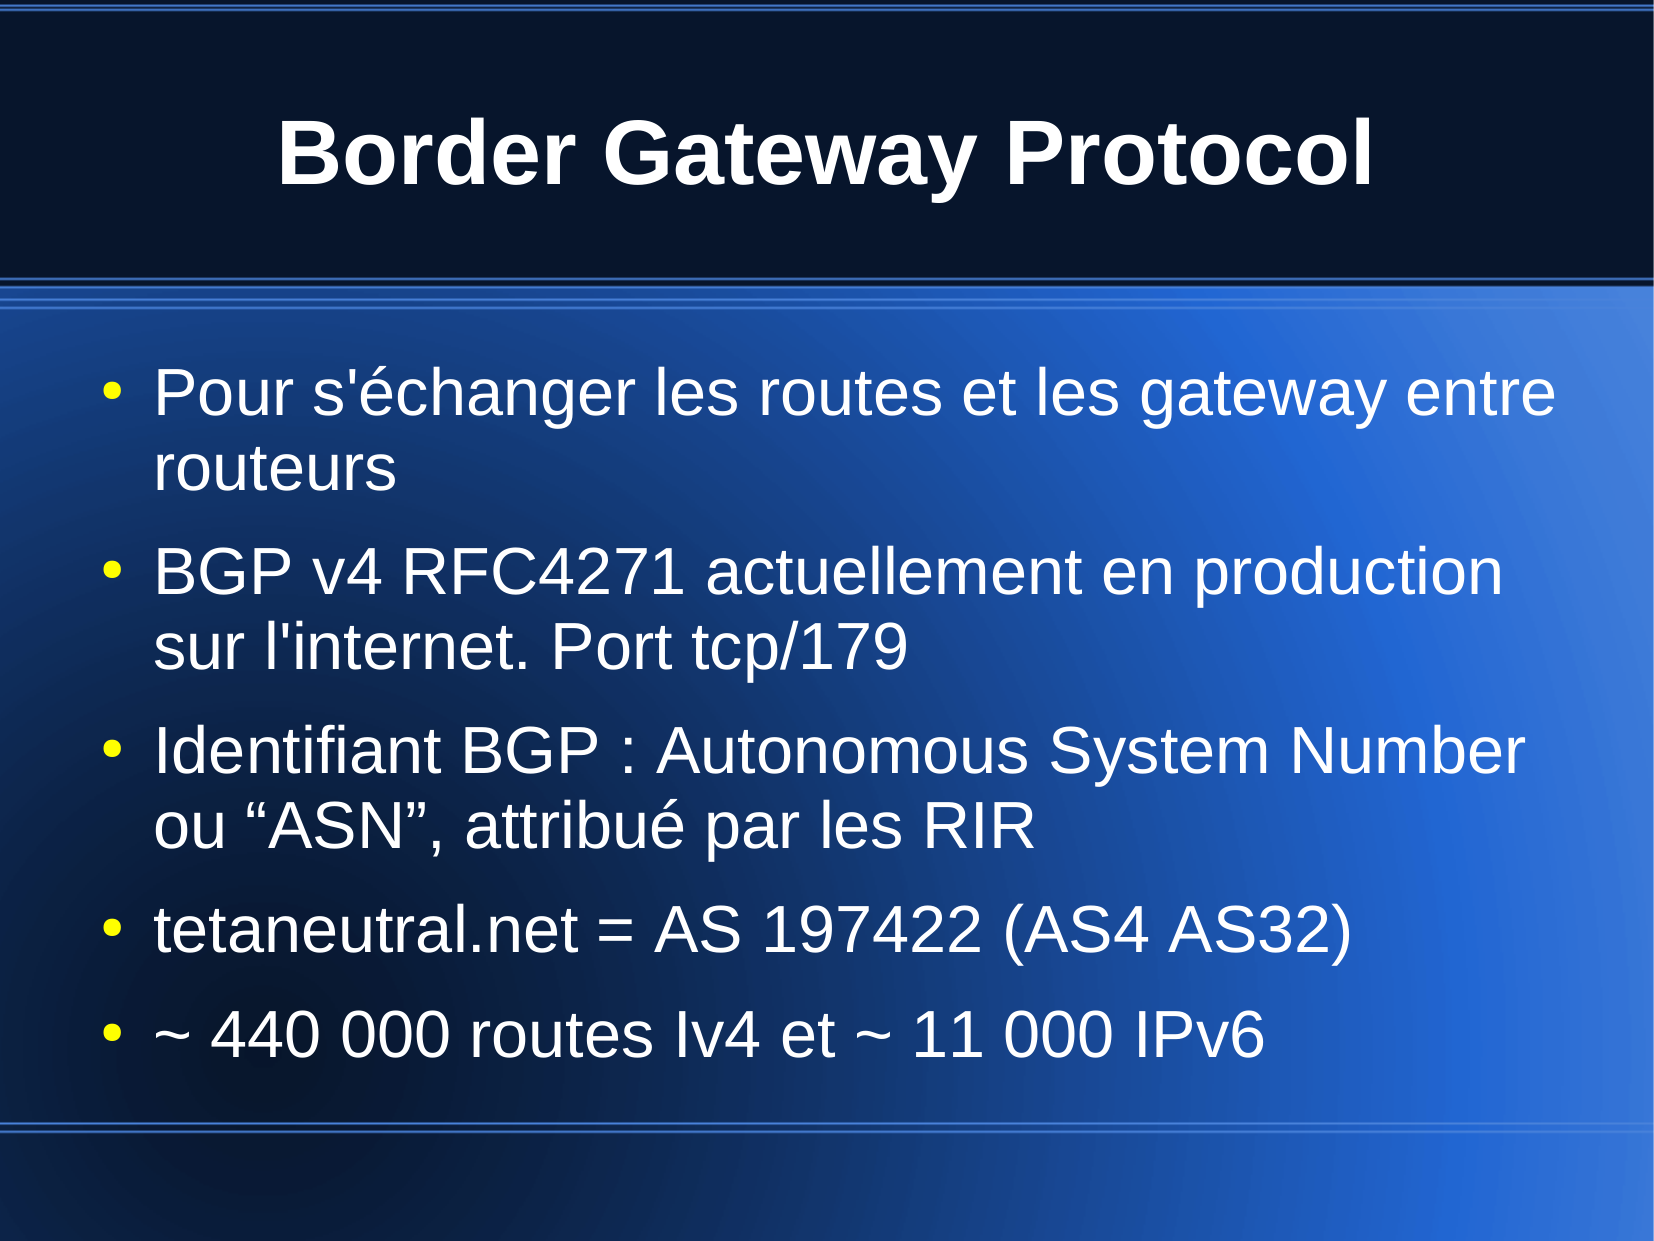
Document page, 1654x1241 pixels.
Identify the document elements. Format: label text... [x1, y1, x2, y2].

title Border Gateway Protocol [82, 56, 1571, 250]
list Pour s'échanger les routes et les gateway entre routeurs BGP v4 RFC4271 actuellement en production sur l'internet. Port tcp/179 Identifiant BGP : Autonomous System Number ou “ASN”, attribué par les RIR tetaneutral.net = AS 197422 (AS4 AS32) ~ 440 000 routes Iv4 et ~ 11 000 IPv6 [82, 355, 1571, 1159]
picture [0, 0, 1654, 1241]
